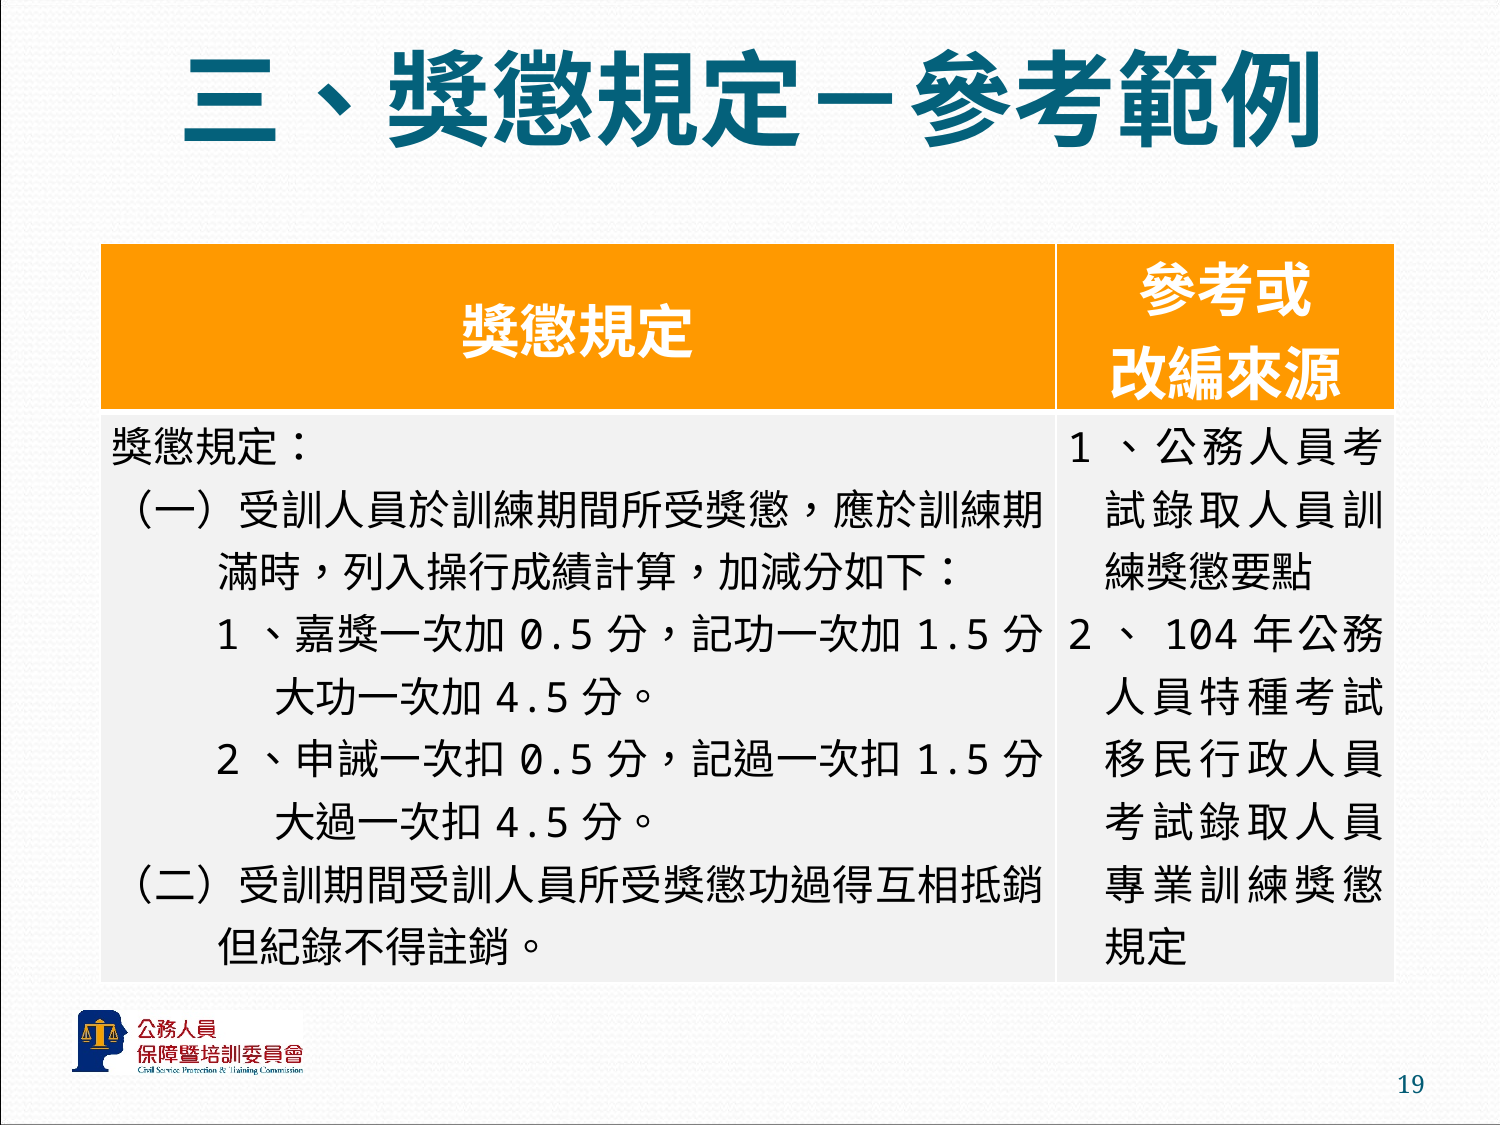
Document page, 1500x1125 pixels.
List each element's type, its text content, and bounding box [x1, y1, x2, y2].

slide_number <編號> [1299, 1042, 1425, 1103]
table_cell 1、公務人員考試錄取人員訓練獎懲要點 2、104年公務人員特種考試移民行政人員考試錄取人員專業訓練獎懲規定 [1057, 415, 1394, 982]
table_header 參考或 改編來源 [1057, 244, 1394, 409]
title 三、獎懲規定－參考範例 [72, 66, 1432, 160]
table_header 獎懲規定 [101, 244, 1055, 409]
table_cell 獎懲規定： （一）受訓人員於訓練期間所受獎懲，應於訓練期滿時，列入操行成績計算，加減分如下： 1、嘉獎一次加0.5分，記功一次加1.5分，大功一次加4.5分。 2、申誡一次扣0.5分，記過一次扣1.5分，大過一次扣4.5分。 （二）受訓期間受訓人員所受獎懲功過得互相抵銷，但紀錄不得註銷。 [101, 415, 1055, 982]
picture [0, 0, 1500, 1125]
